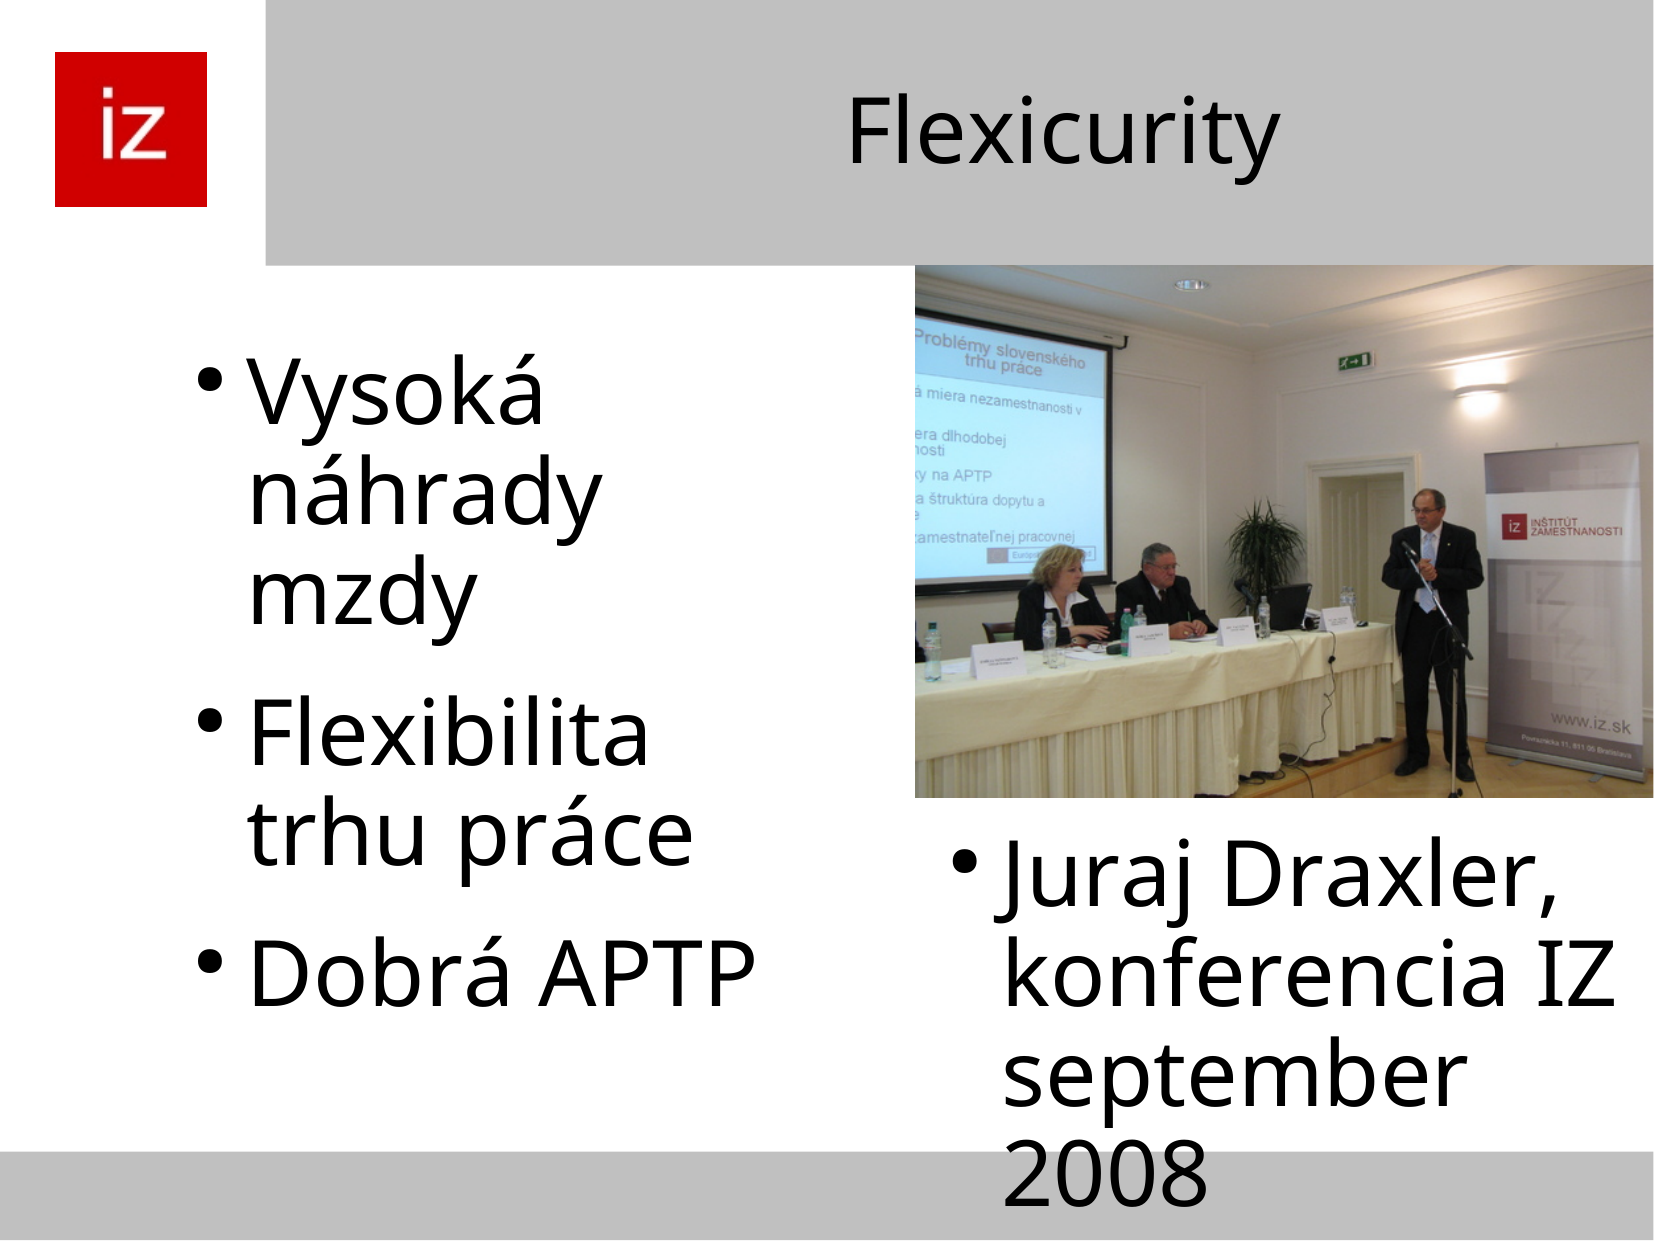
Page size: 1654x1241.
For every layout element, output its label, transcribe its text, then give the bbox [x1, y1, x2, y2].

picture [915, 265, 1654, 798]
list Vysoká náhrady mzdy Flexibilita trhu práce Dobrá APTP [121, 344, 811, 1126]
title Flexicurity [561, 29, 1565, 237]
picture [55, 52, 207, 207]
list Juraj Draxler, konferencia IZ september 2008 [876, 826, 1654, 1200]
